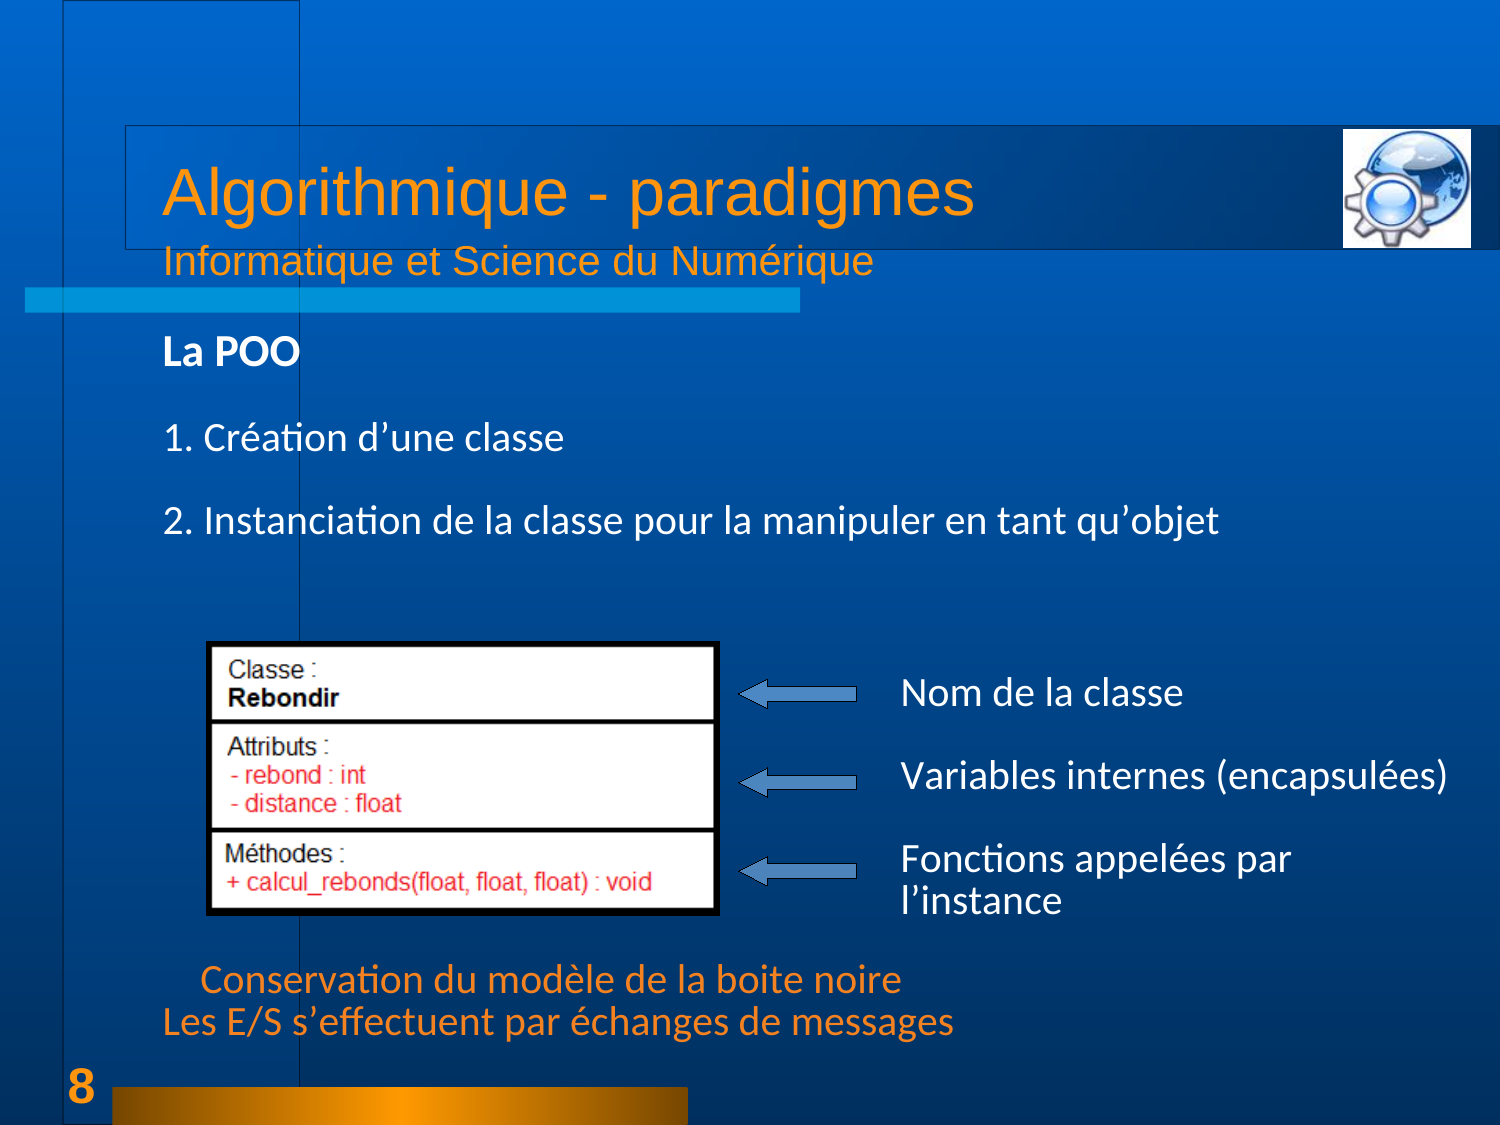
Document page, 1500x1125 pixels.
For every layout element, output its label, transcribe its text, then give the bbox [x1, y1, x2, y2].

picture [1343, 129, 1471, 248]
text_box [738, 856, 857, 886]
text_box Nom de la classe Variables internes (encapsulées) Fonctions appelées par l’instance [885, 667, 1477, 1093]
text_box [738, 767, 857, 798]
text_box La POO Création d’une classe Instanciation de la classe pour la manipuler en tant qu’objet Conservation du modèle de la boite noire Les E/S s’effectuent par échanges de messages [147, 324, 1447, 1054]
picture [206, 641, 720, 916]
text_box [738, 679, 857, 709]
